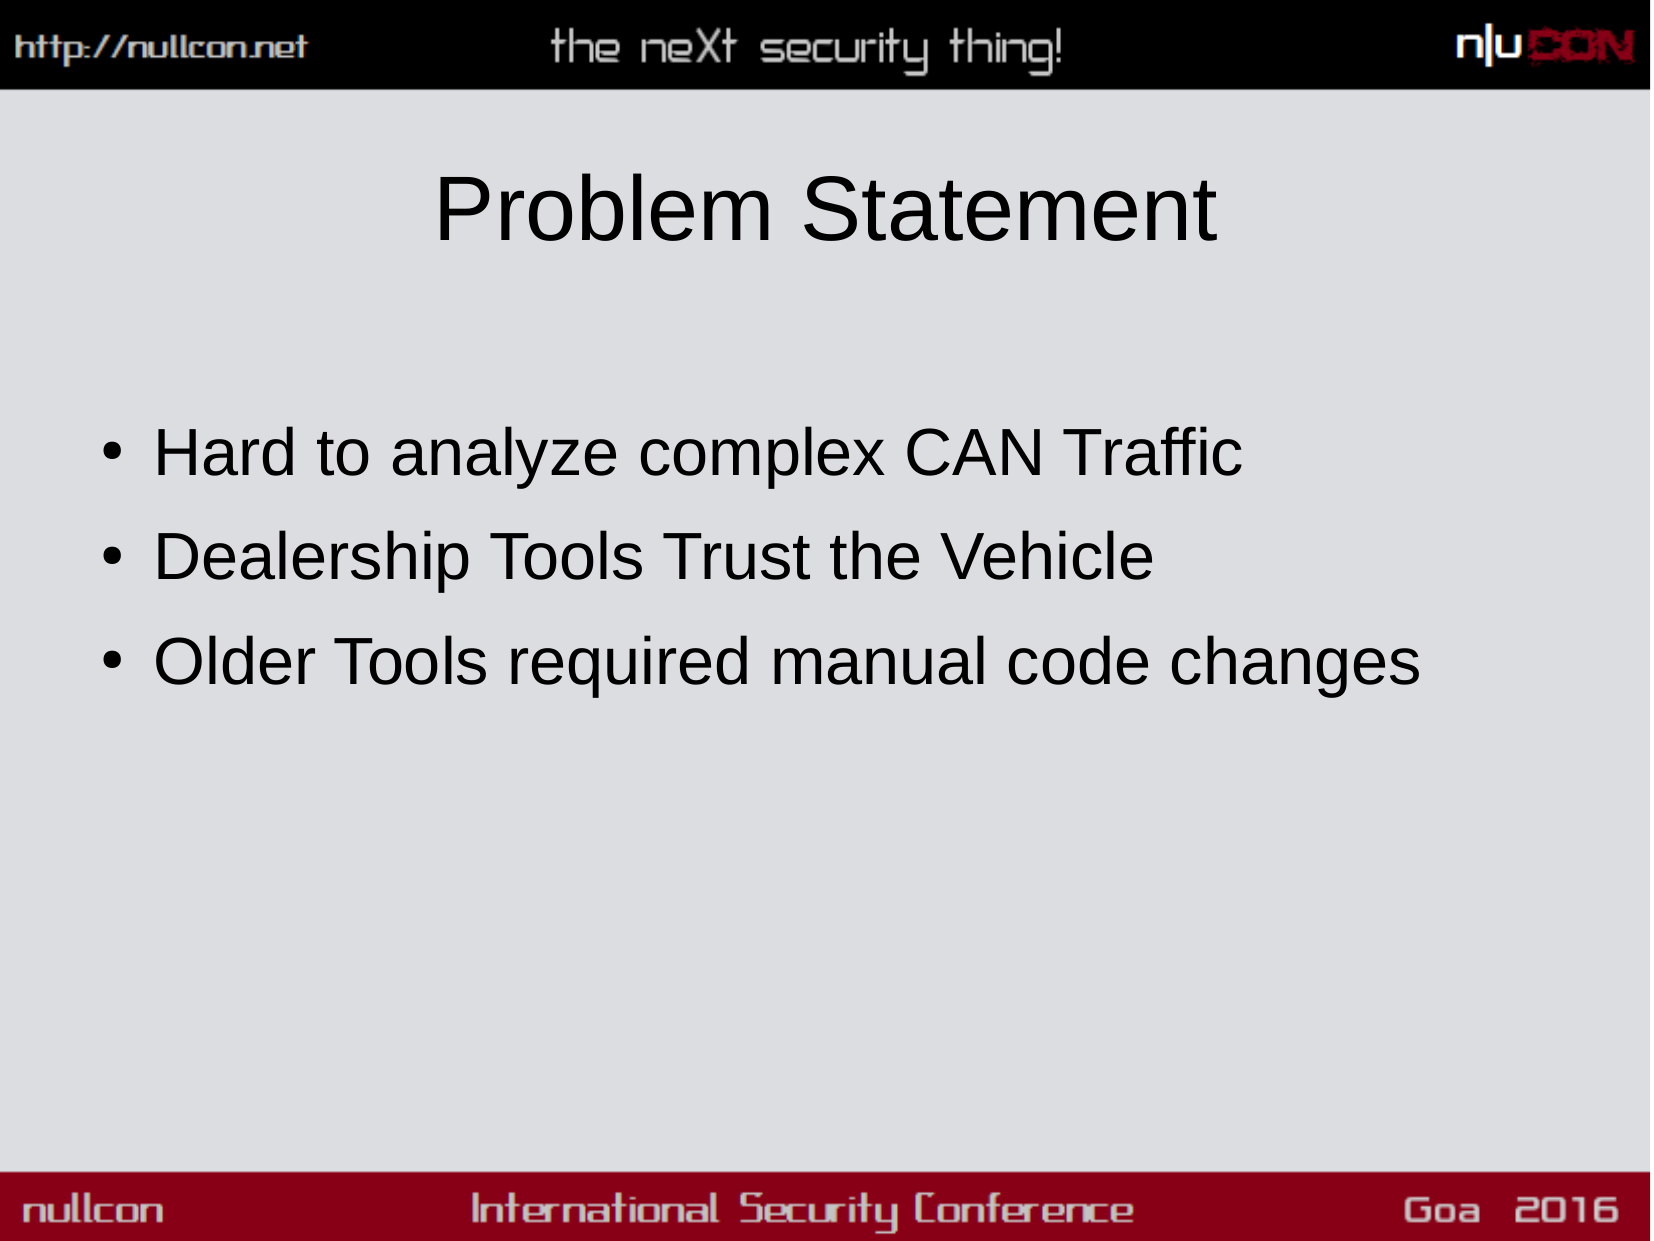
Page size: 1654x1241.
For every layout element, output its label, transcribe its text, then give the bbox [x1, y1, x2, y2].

title Problem Statement [82, 105, 1571, 313]
list Hard to analyze complex CAN Traffic Dealership Tools Trust the Vehicle Older Tools required manual code changes [82, 415, 1571, 961]
picture [0, 0, 1651, 1241]
